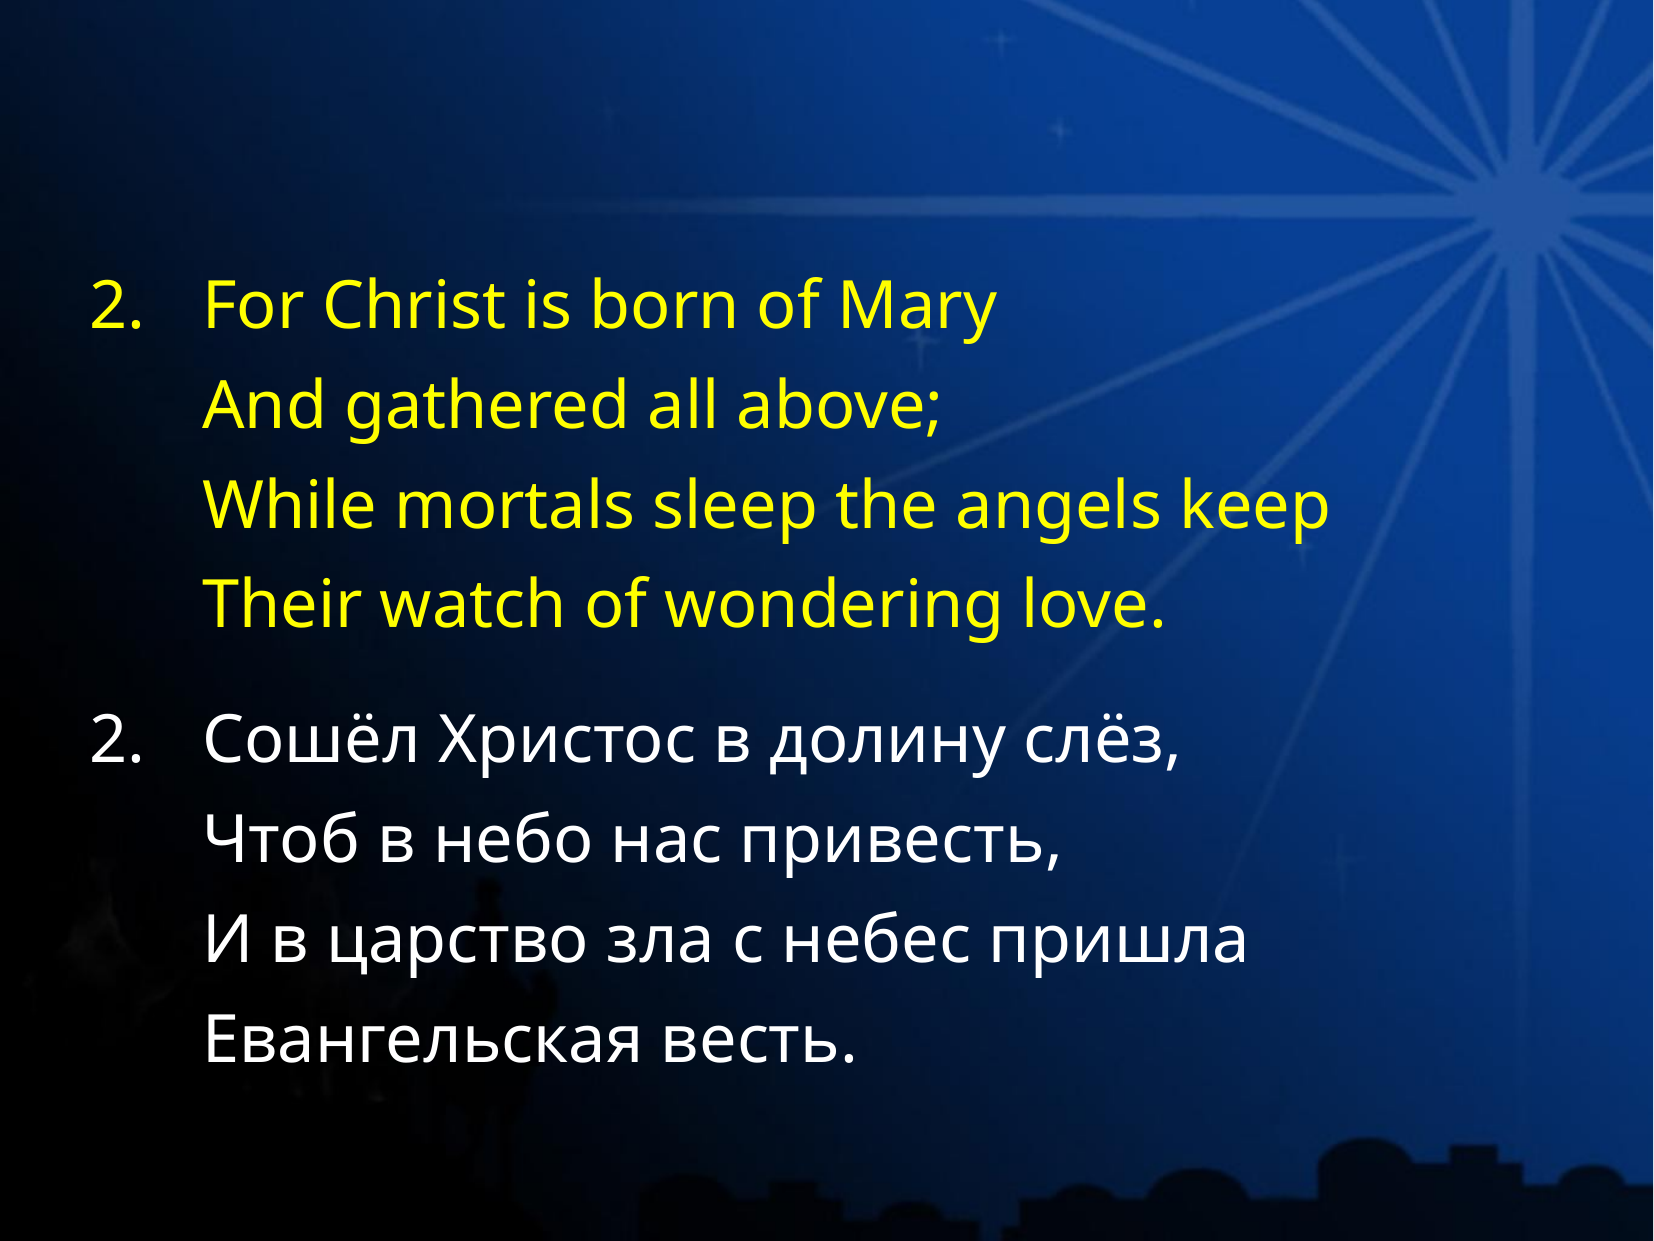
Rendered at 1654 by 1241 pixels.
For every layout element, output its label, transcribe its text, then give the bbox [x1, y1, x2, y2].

text_box 2. For Christ is born of Mary And gathered all above; While mortals sleep the angels keep Their watch of wondering love. [75, 150, 1576, 638]
picture [0, 0, 1654, 1241]
text_box 2. Сошёл Христос в долину слёз, Чтоб в небо нас привесть, И в царство зла с небес пришла Евангельская весть. [75, 675, 1576, 1163]
